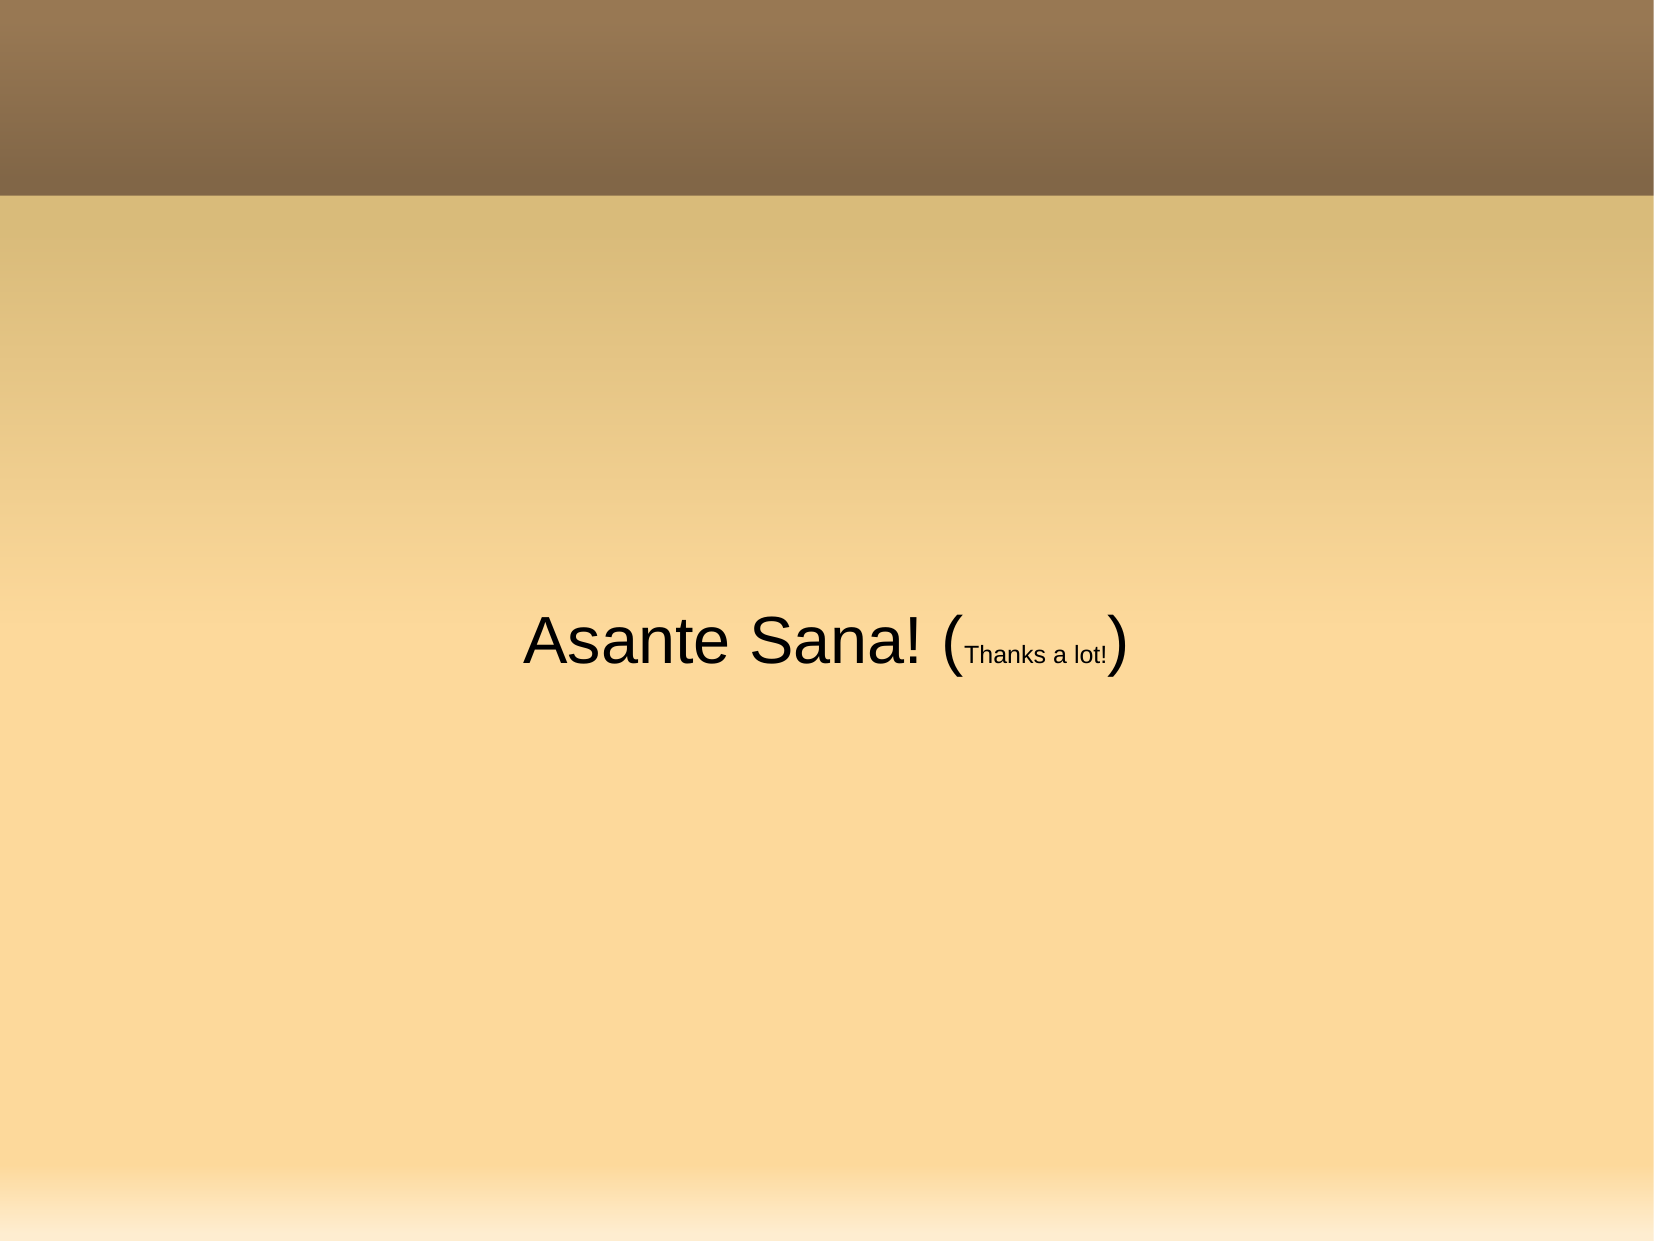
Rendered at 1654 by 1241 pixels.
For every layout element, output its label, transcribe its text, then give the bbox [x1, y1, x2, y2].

picture [0, 0, 1654, 1241]
list Asante Sana! (Thanks a lot!) [82, 290, 1571, 1109]
